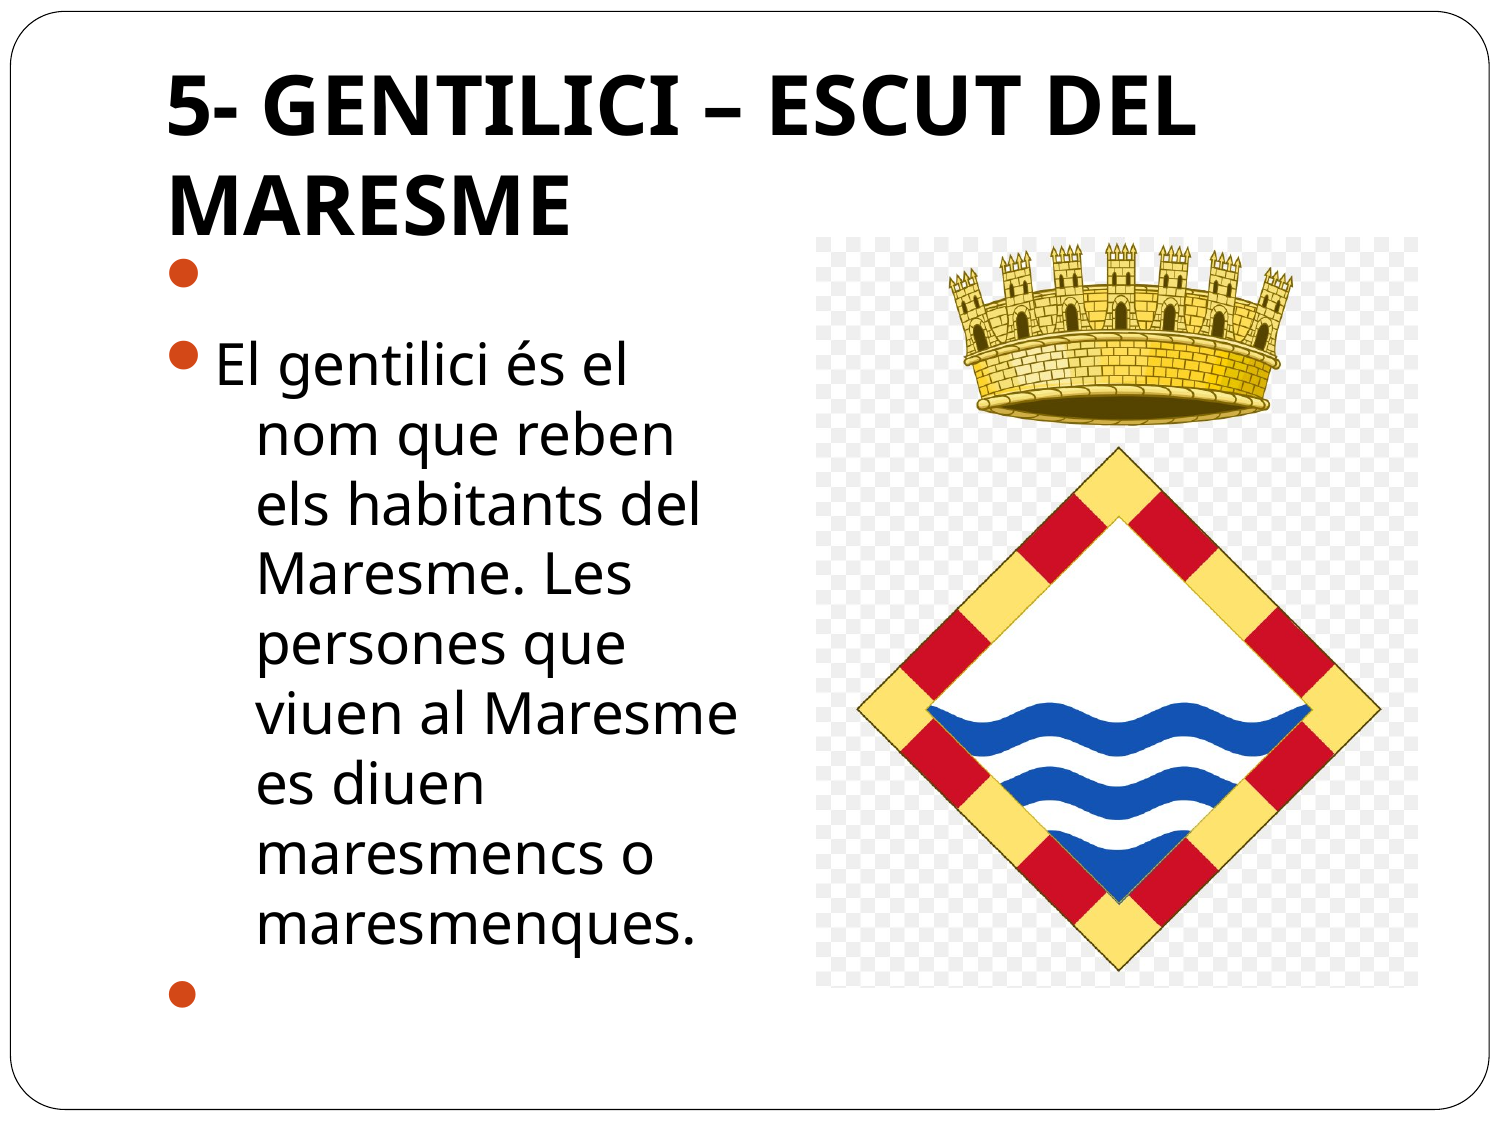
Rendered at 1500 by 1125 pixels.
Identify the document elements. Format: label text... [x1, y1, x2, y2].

picture [816, 237, 1418, 988]
title 5- GENTILICI – ESCUT DEL MARESME [150, 45, 1426, 233]
list El gentilici és el nom que reben els habitants del Maresme. Les persones que viuen al Maresme es diuen maresmencs o maresmenques. [150, 237, 766, 988]
